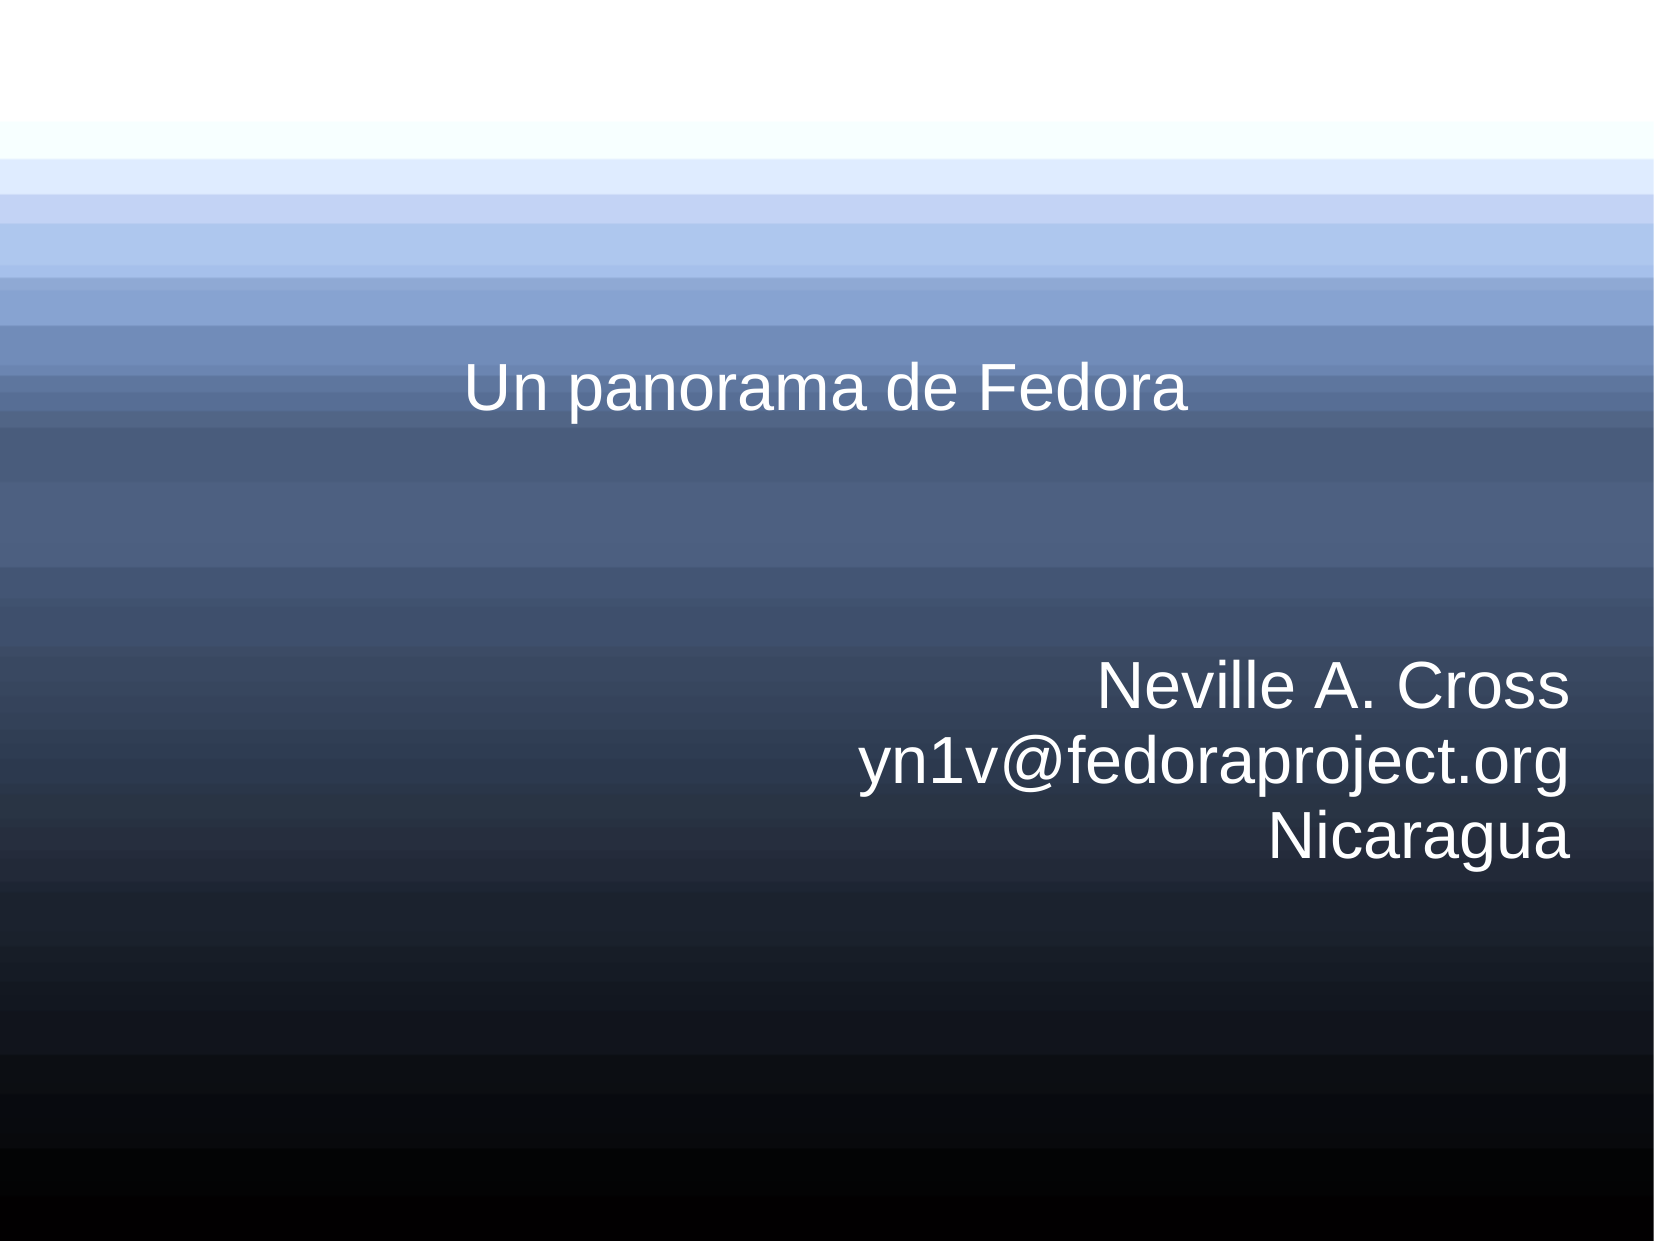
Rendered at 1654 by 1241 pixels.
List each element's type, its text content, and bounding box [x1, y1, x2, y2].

subtitle Un panorama de Fedora Neville A. Cross yn1v@fedoraproject.org Nicaragua [82, 49, 1571, 1173]
picture [0, 0, 1654, 1241]
